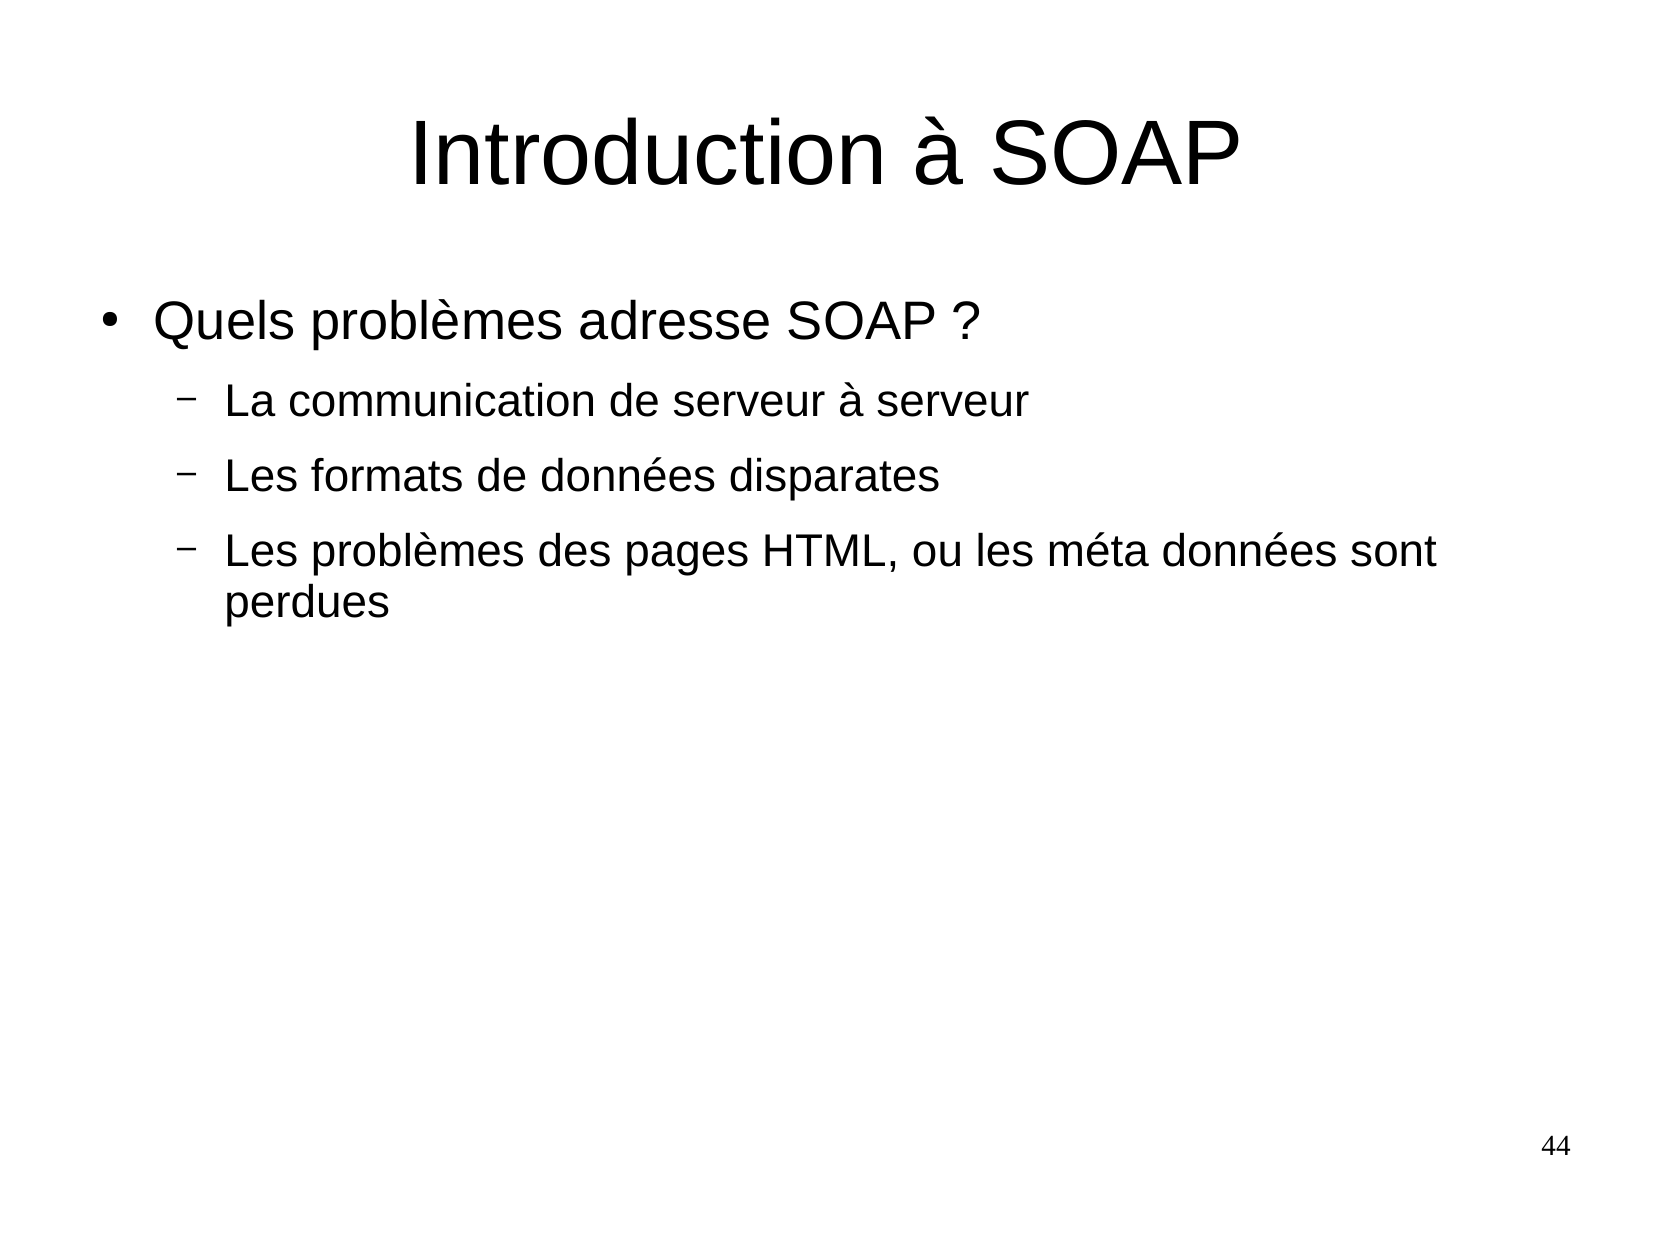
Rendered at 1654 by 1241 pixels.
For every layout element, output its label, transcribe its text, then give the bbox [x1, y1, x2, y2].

title Introduction à SOAP [82, 56, 1571, 250]
list Quels problèmes adresse SOAP ? La communication de serveur à serveur Les formats de données disparates Les problèmes des pages HTML, ou les méta données sont perdues [82, 290, 1571, 1094]
